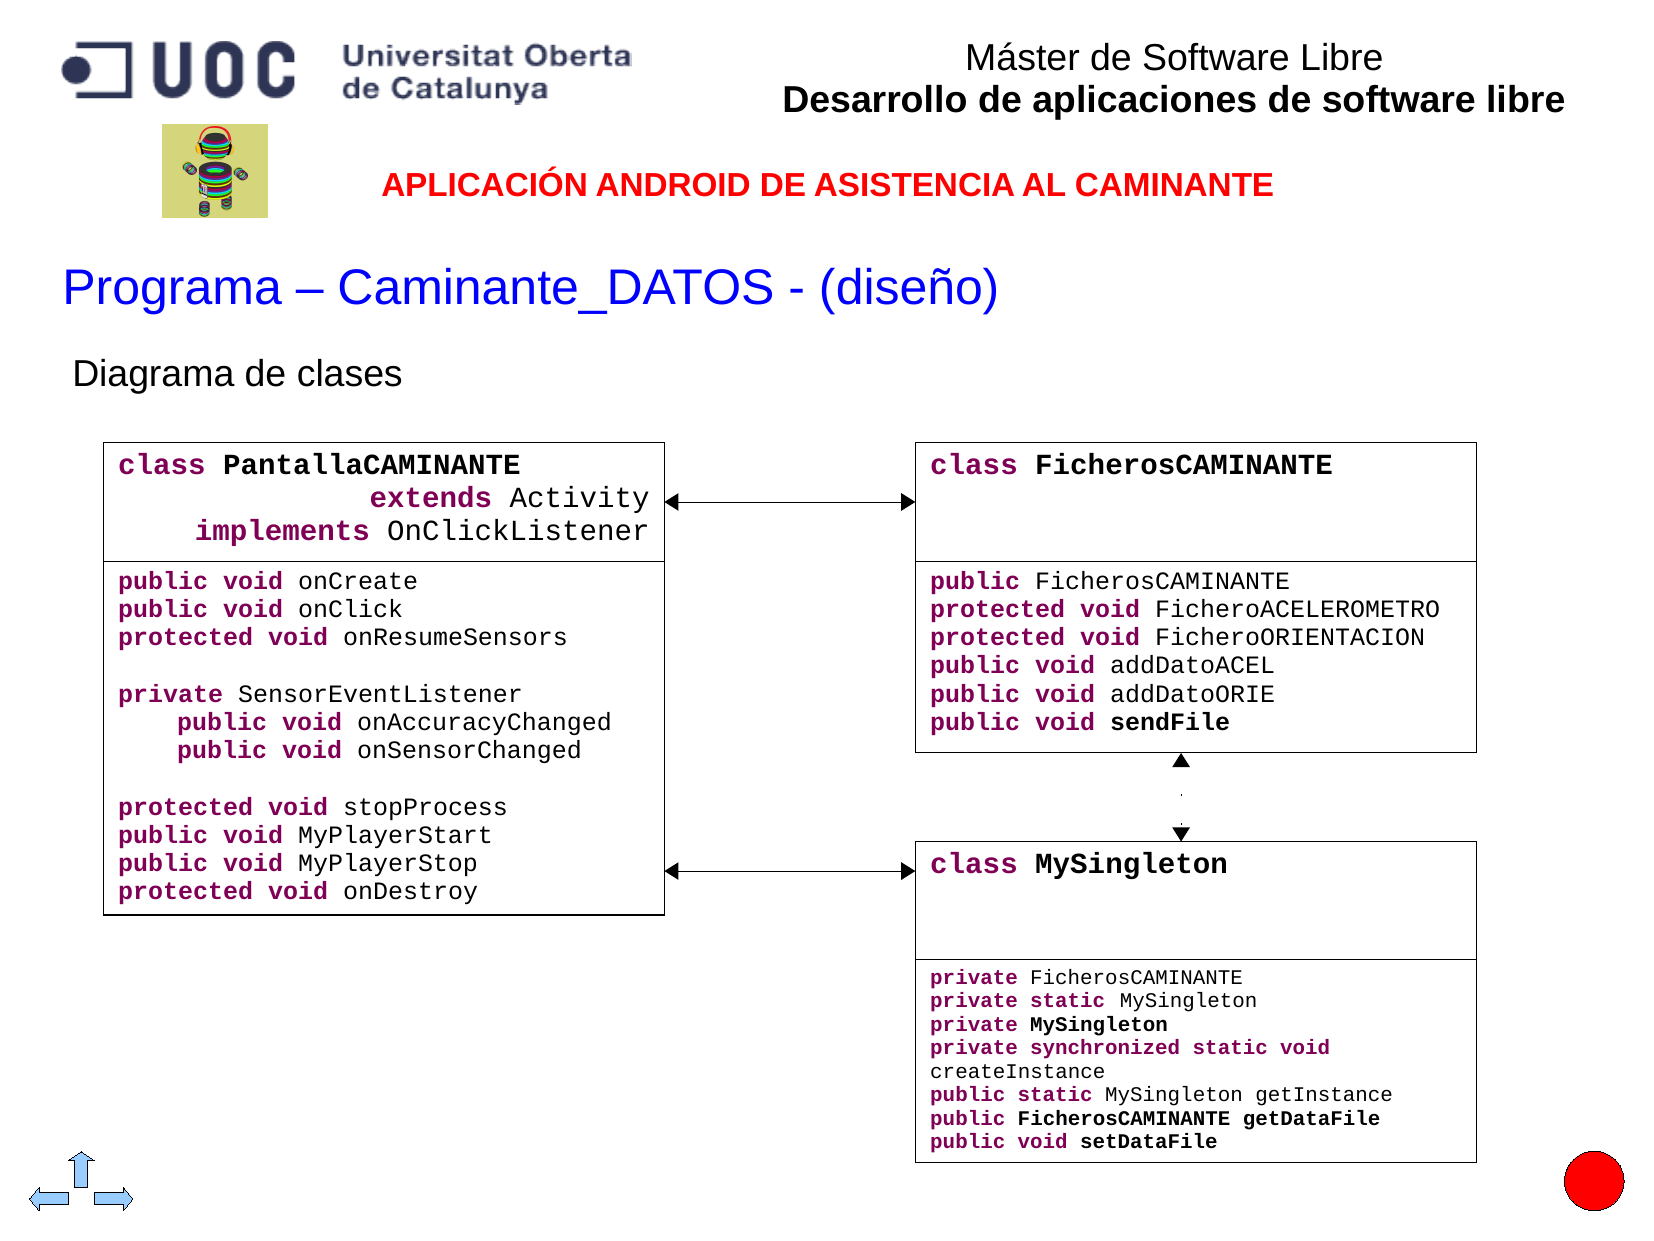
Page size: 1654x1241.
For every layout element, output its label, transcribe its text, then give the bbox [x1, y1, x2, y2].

text_box public FicherosCAMINANTE protected void FicheroACELEROMETRO protected void FicheroORIENTACION public void addDatoACEL public void addDatoORIE public void sendFile [916, 561, 1476, 753]
text_box APLICACIÓN ANDROID DE ASISTENCIA AL CAMINANTE [105, 149, 1552, 222]
picture [61, 41, 632, 105]
text_box private FicherosCAMINANTE private static MySingleton private MySingleton private synchronized static void createInstance public static MySingleton getInstance public FicherosCAMINANTE getDataFile public void setDataFile [915, 959, 1477, 1158]
text_box class PantallaCAMINANTE extends Activity implements OnClickListener [104, 443, 664, 559]
text_box [68, 1151, 95, 1188]
text_box Diagrama de clases [57, 344, 418, 402]
text_box [1564, 1151, 1625, 1211]
text_box public void onCreate public void onClick protected void onResumeSensors private SensorEventListener public void onAccuracyChanged public void onSensorChanged protected void stopProcess public void MyPlayerStart public void MyPlayerStop protected void onDestroy [104, 561, 664, 915]
text_box class FicherosCAMINANTE [916, 443, 1476, 492]
text_box [29, 1187, 69, 1211]
picture [162, 124, 268, 218]
text_box class MySingleton [916, 842, 1476, 890]
list Programa – Caminante_DATOS - (diseño) [62, 249, 1300, 325]
text_box [94, 1187, 133, 1211]
text_box Máster de Software Libre Desarrollo de aplicaciones de software libre [754, 29, 1595, 130]
